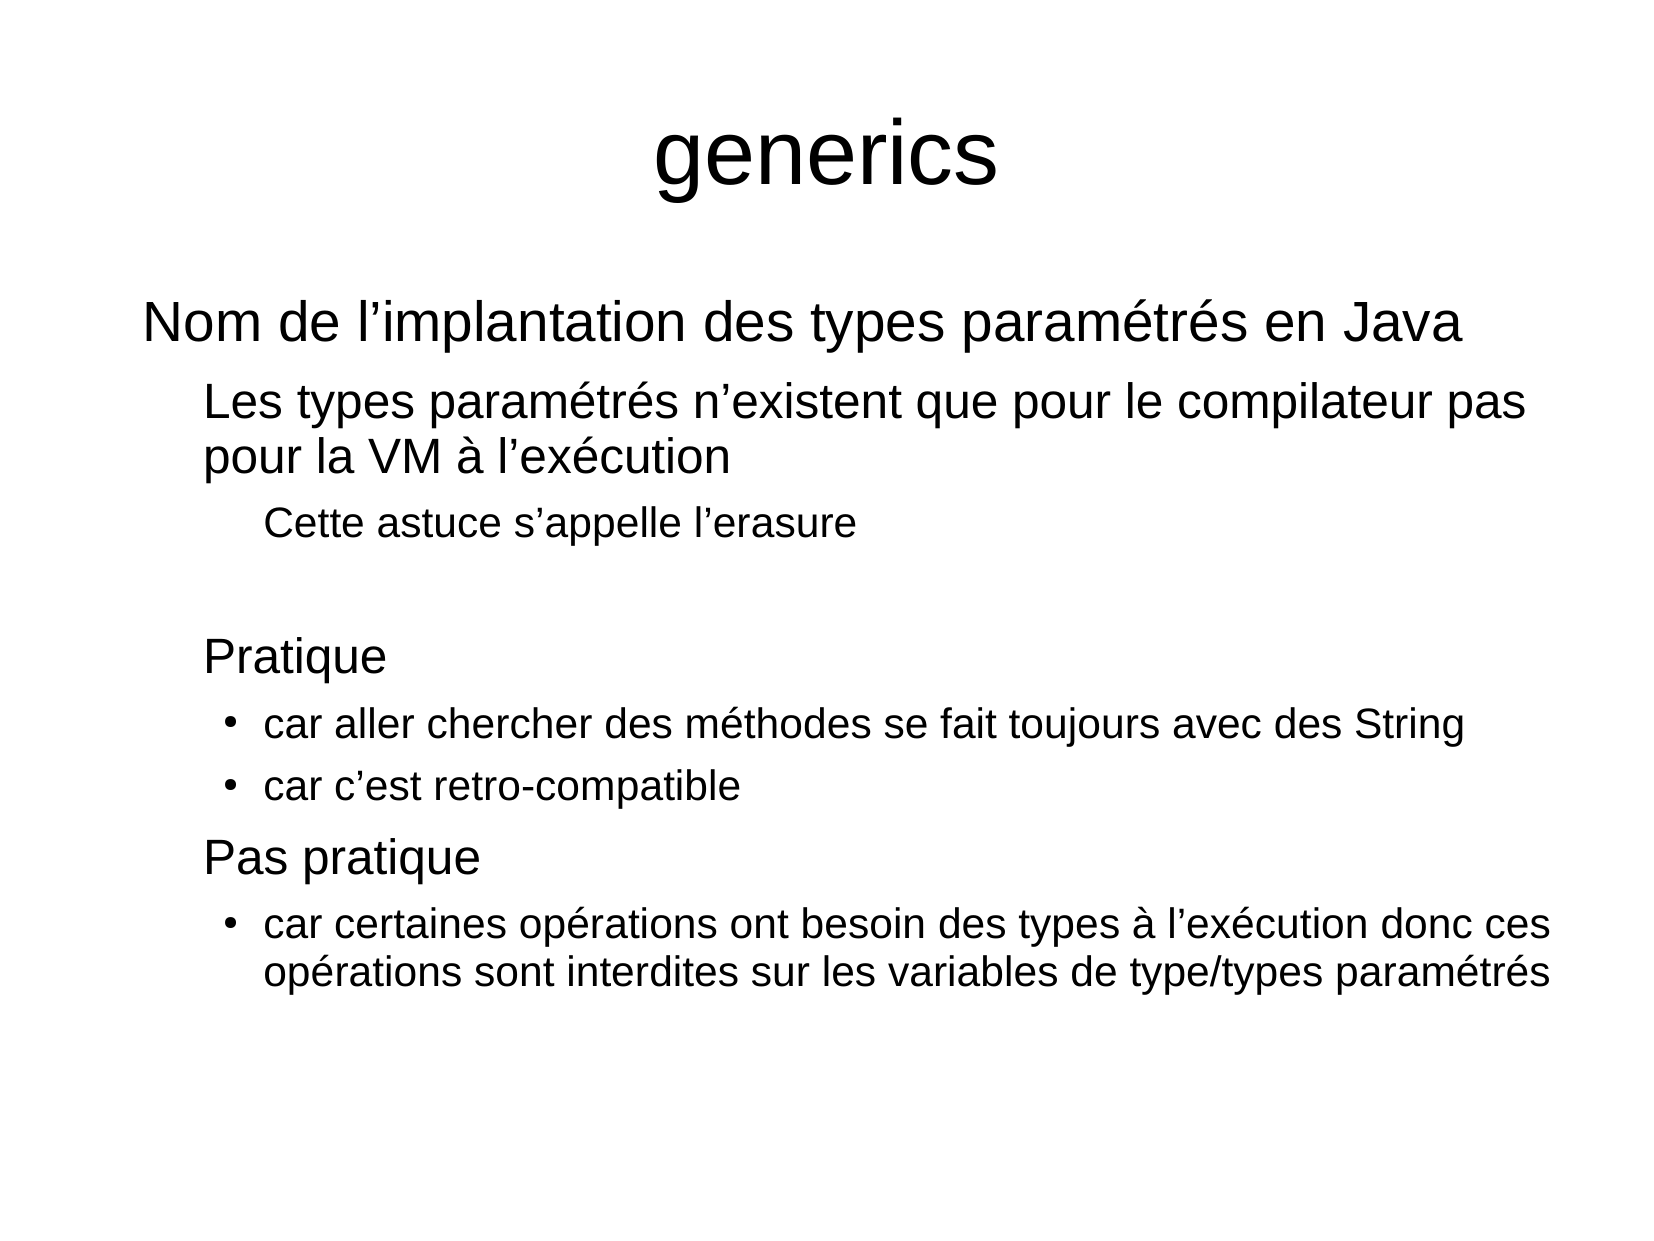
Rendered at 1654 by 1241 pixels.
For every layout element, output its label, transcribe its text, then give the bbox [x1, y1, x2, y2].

list Nom de l’implantation des types paramétrés en Java Les types paramétrés n’existent que pour le compilateur pas pour la VM à l’exécution Cette astuce s’appelle l’erasure Pratique car aller chercher des méthodes se fait toujours avec des String car c’est retro-compatible Pas pratique car certaines opérations ont besoin des types à l’exécution donc ces opérations sont interdites sur les variables de type/types paramétrés [82, 290, 1571, 1010]
title generics [82, 49, 1571, 257]
